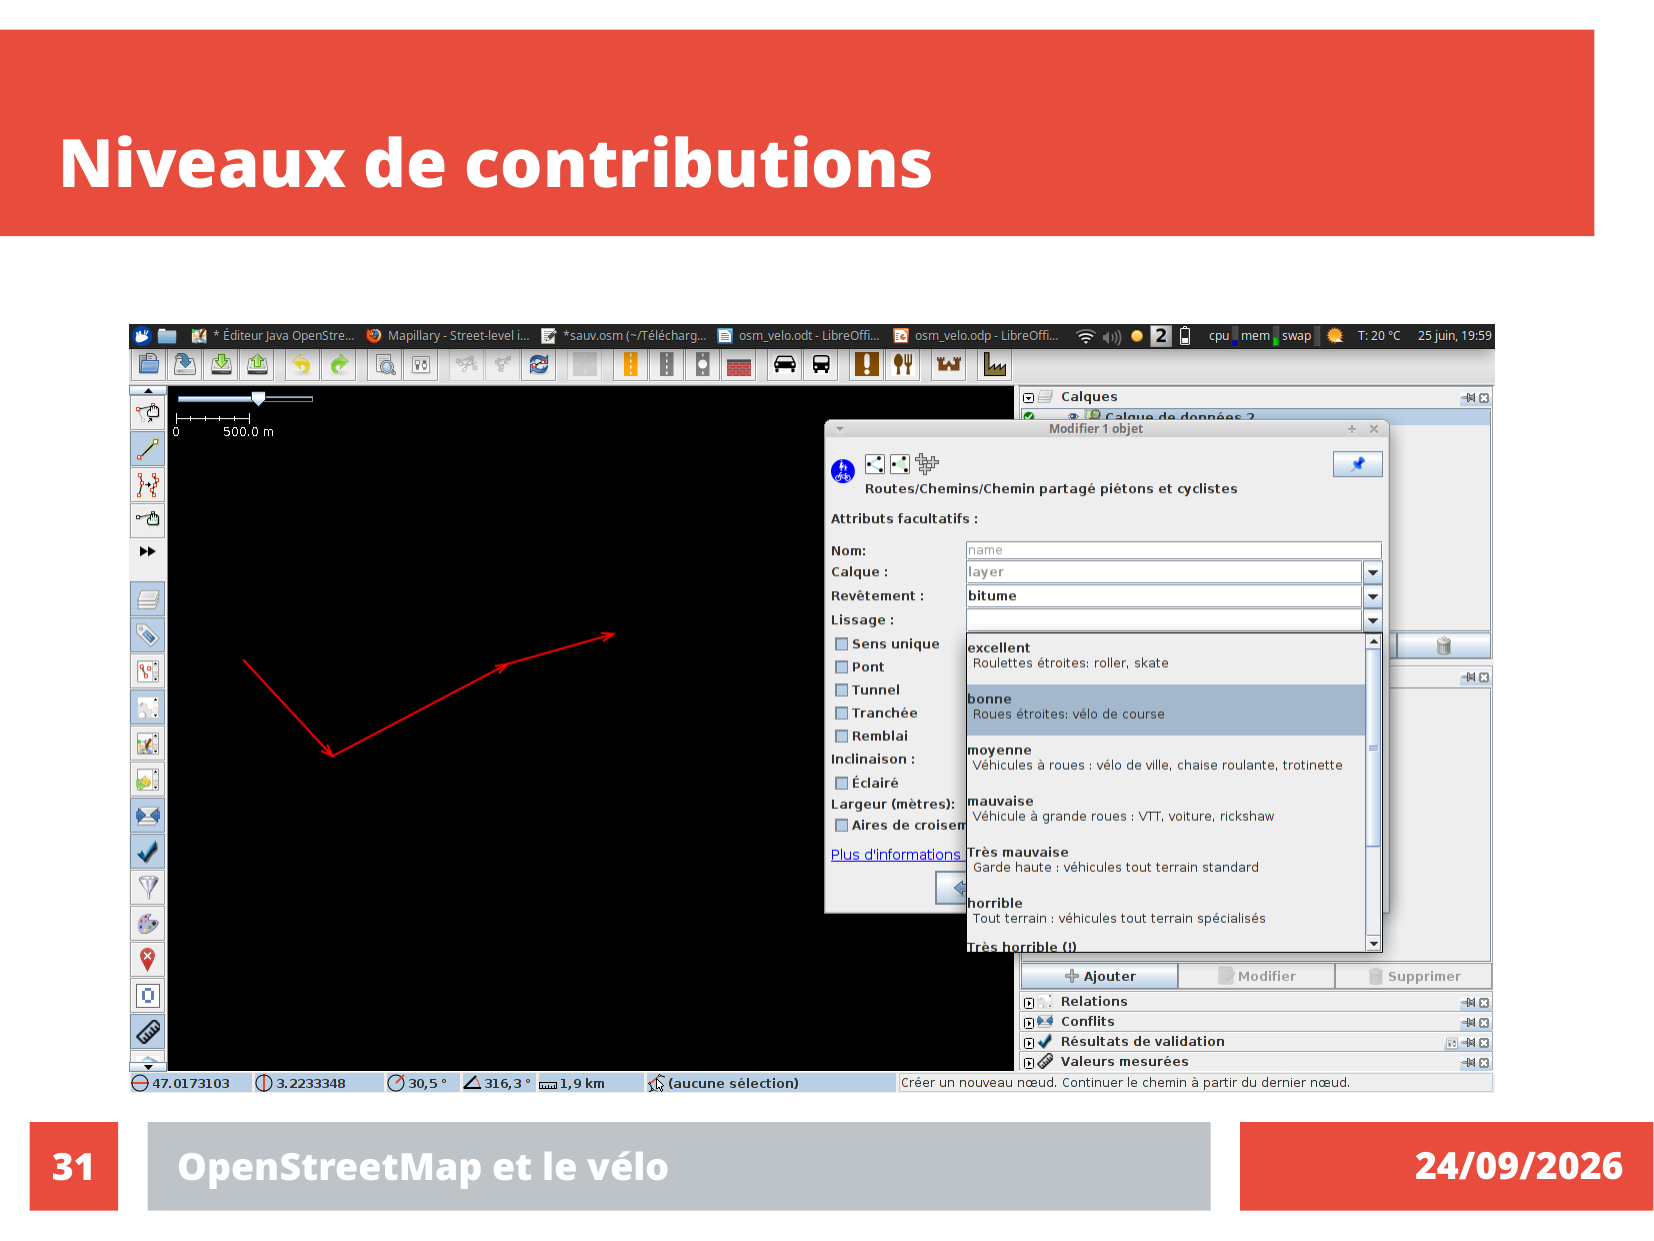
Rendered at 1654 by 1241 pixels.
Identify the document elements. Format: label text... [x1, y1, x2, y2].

picture [129, 324, 1495, 1093]
title Niveaux de contributions [59, 59, 1595, 207]
